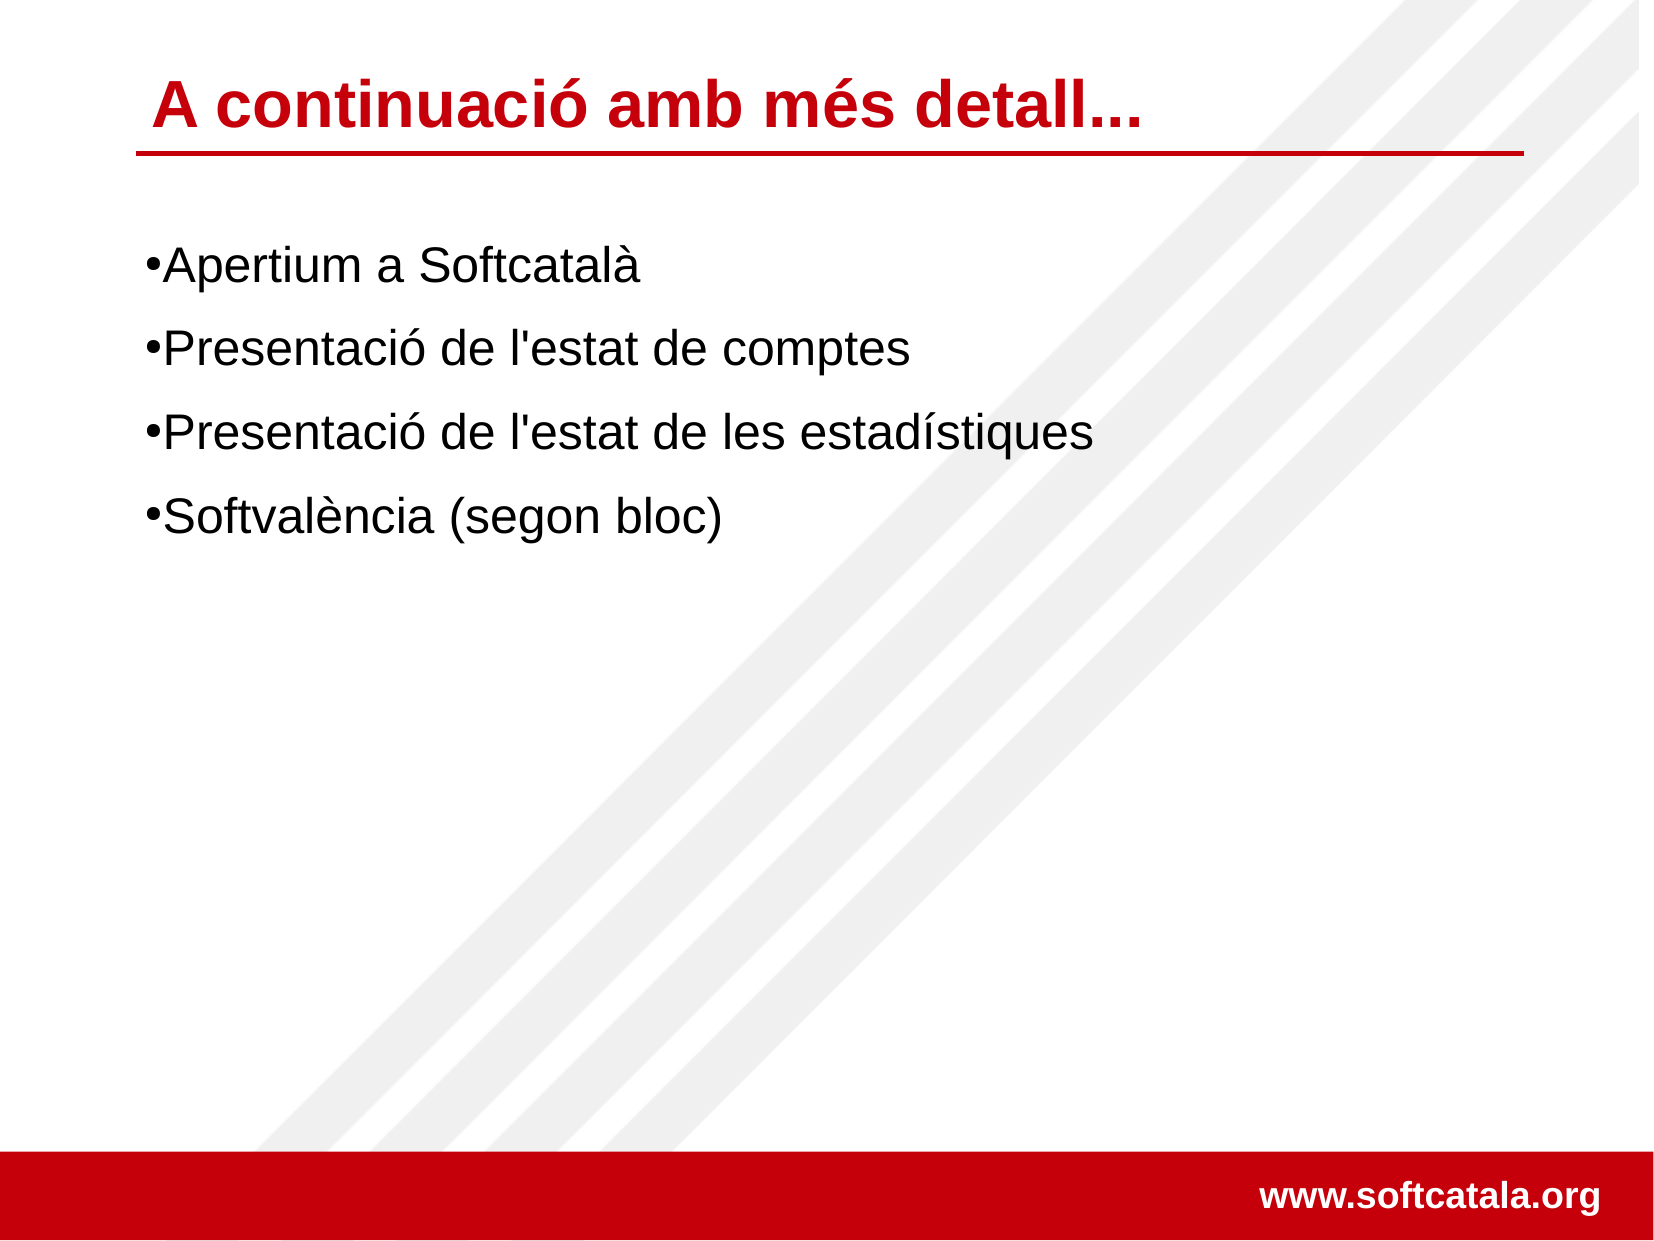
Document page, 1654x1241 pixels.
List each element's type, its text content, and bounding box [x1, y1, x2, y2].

picture [0, 0, 1639, 1151]
text_box A continuació amb més detall... [118, 59, 1501, 149]
text_box www.softcatala.org [0, 1151, 1654, 1241]
text_box Apertium a Softcatalà Presentació de l'estat de comptes Presentació de l'estat de les estadístiques Softvalència (segon bloc) [129, 201, 1512, 524]
